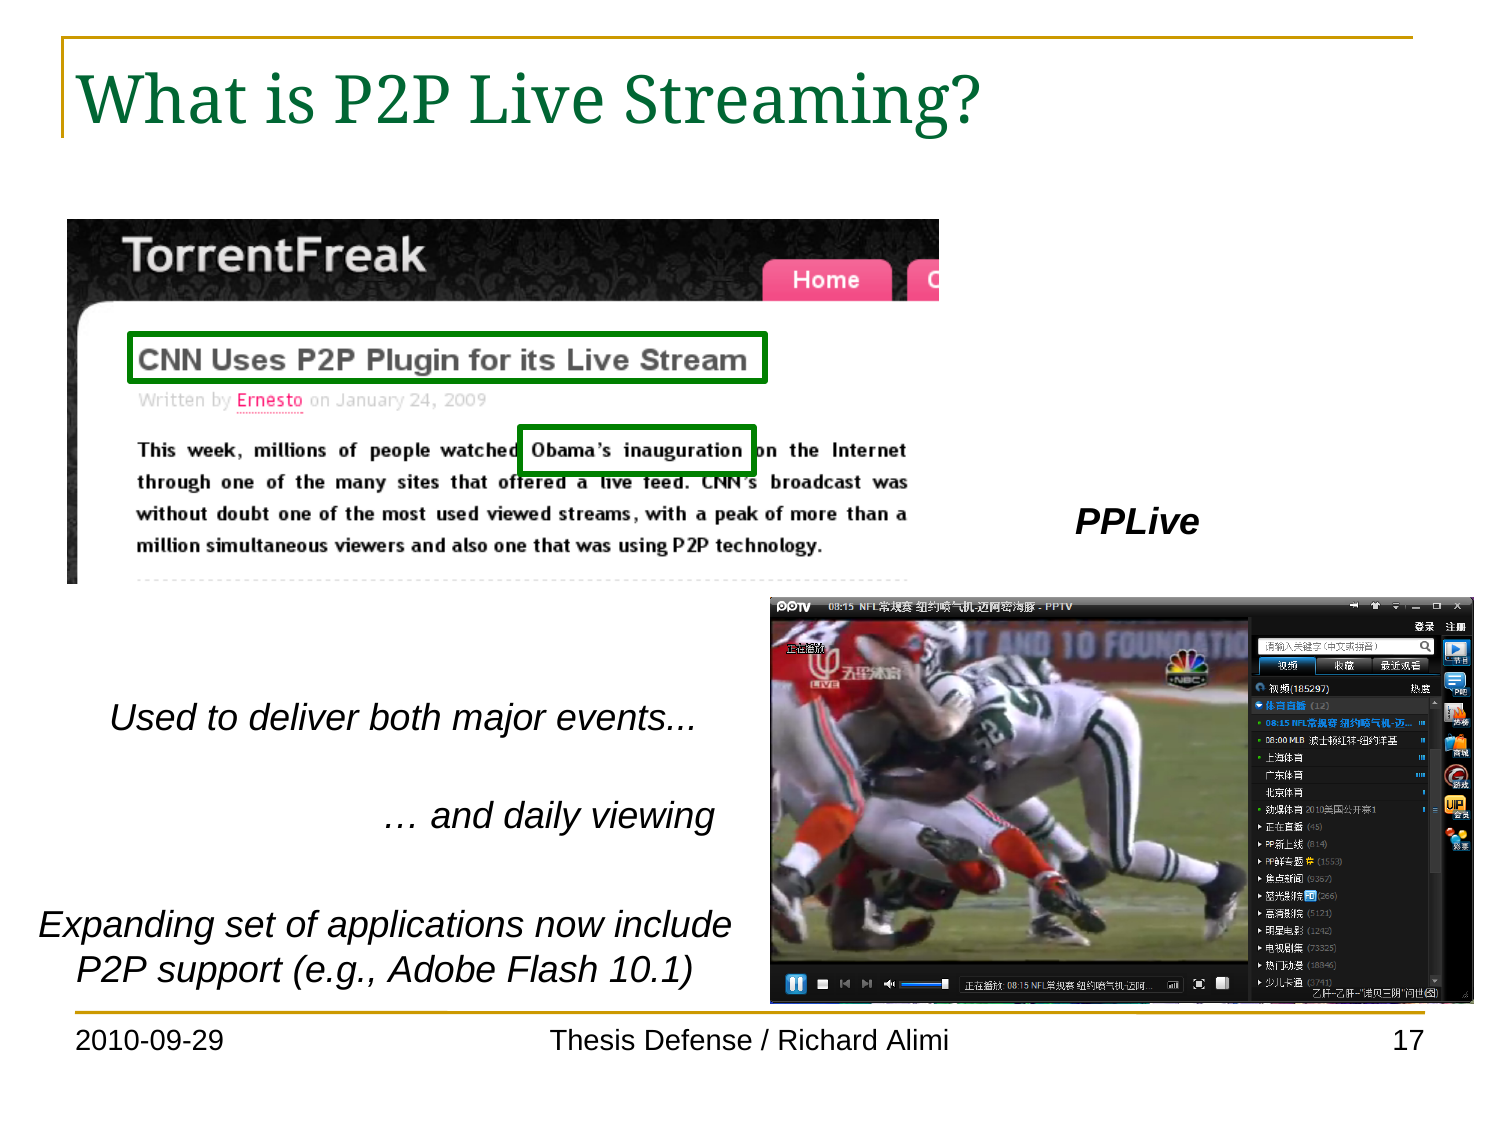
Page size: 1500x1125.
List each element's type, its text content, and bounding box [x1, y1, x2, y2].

text_box Used to deliver both major events... [94, 686, 713, 746]
text_box … and daily viewing [367, 783, 731, 844]
picture [67, 219, 939, 584]
picture [770, 597, 1474, 1004]
text_box PPLive [1060, 489, 1216, 550]
text_box Expanding set of applications now include P2P support (e.g., Adobe Flash 10.1) [23, 892, 748, 998]
title What is P2P Live Streaming? [75, 45, 1425, 151]
